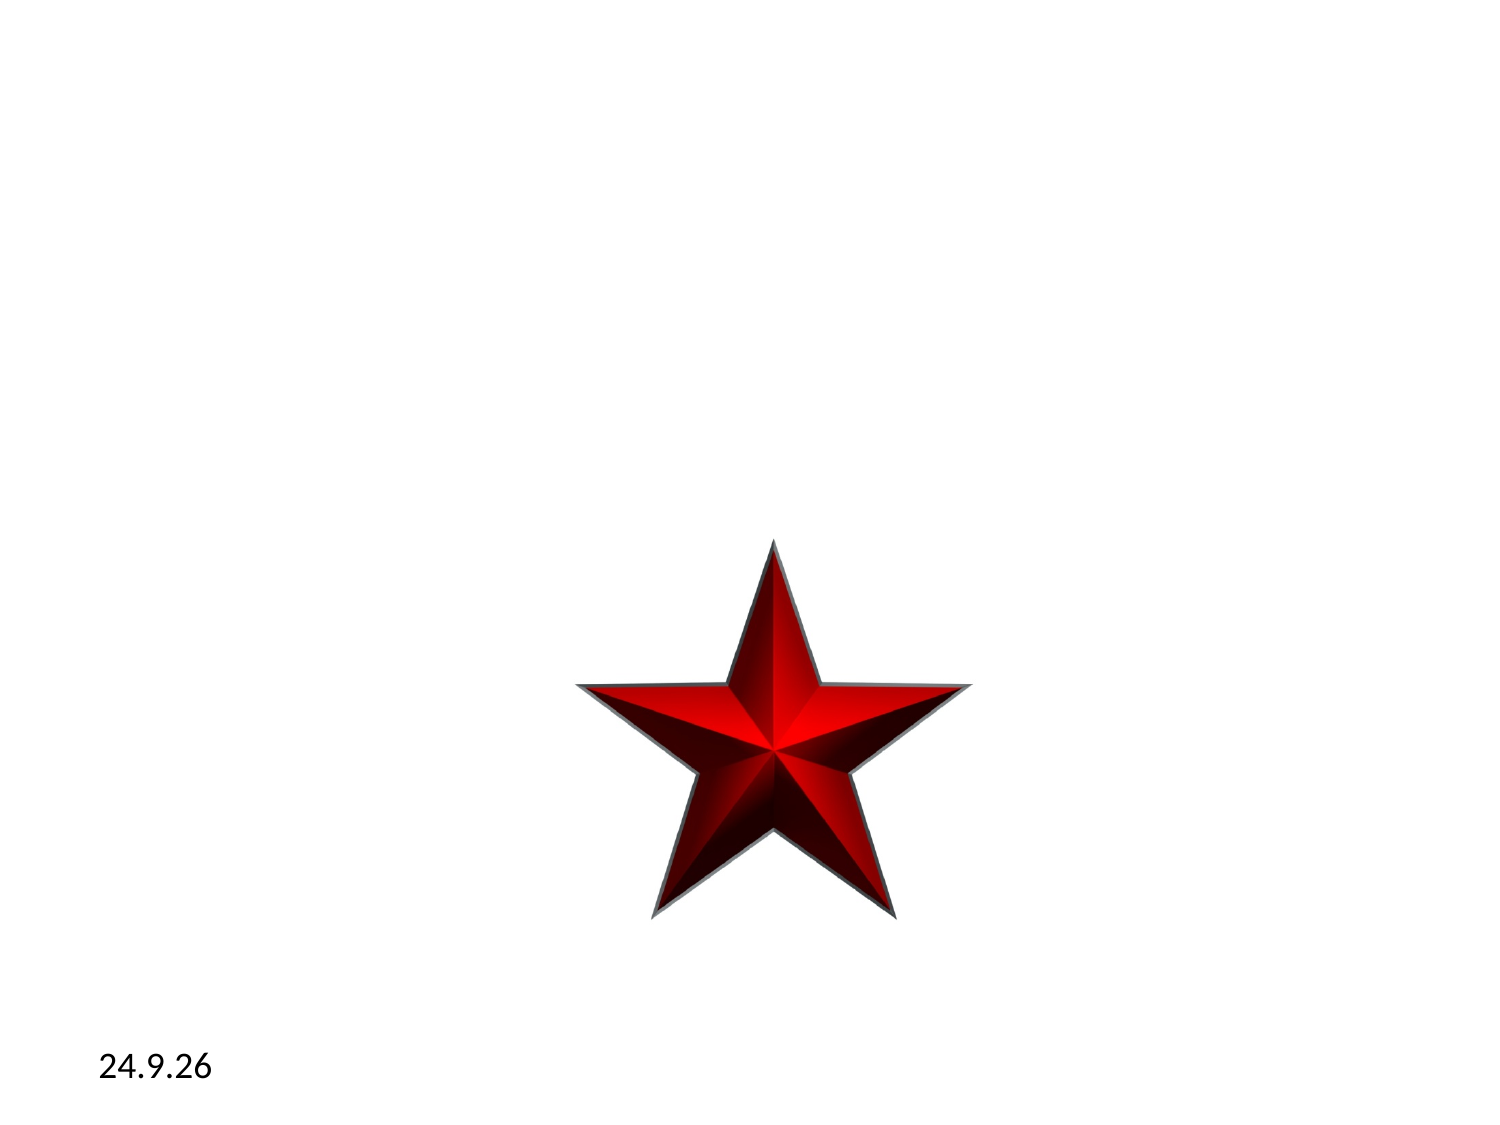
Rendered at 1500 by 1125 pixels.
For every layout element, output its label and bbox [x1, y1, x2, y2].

picture [37, 37, 1450, 1071]
